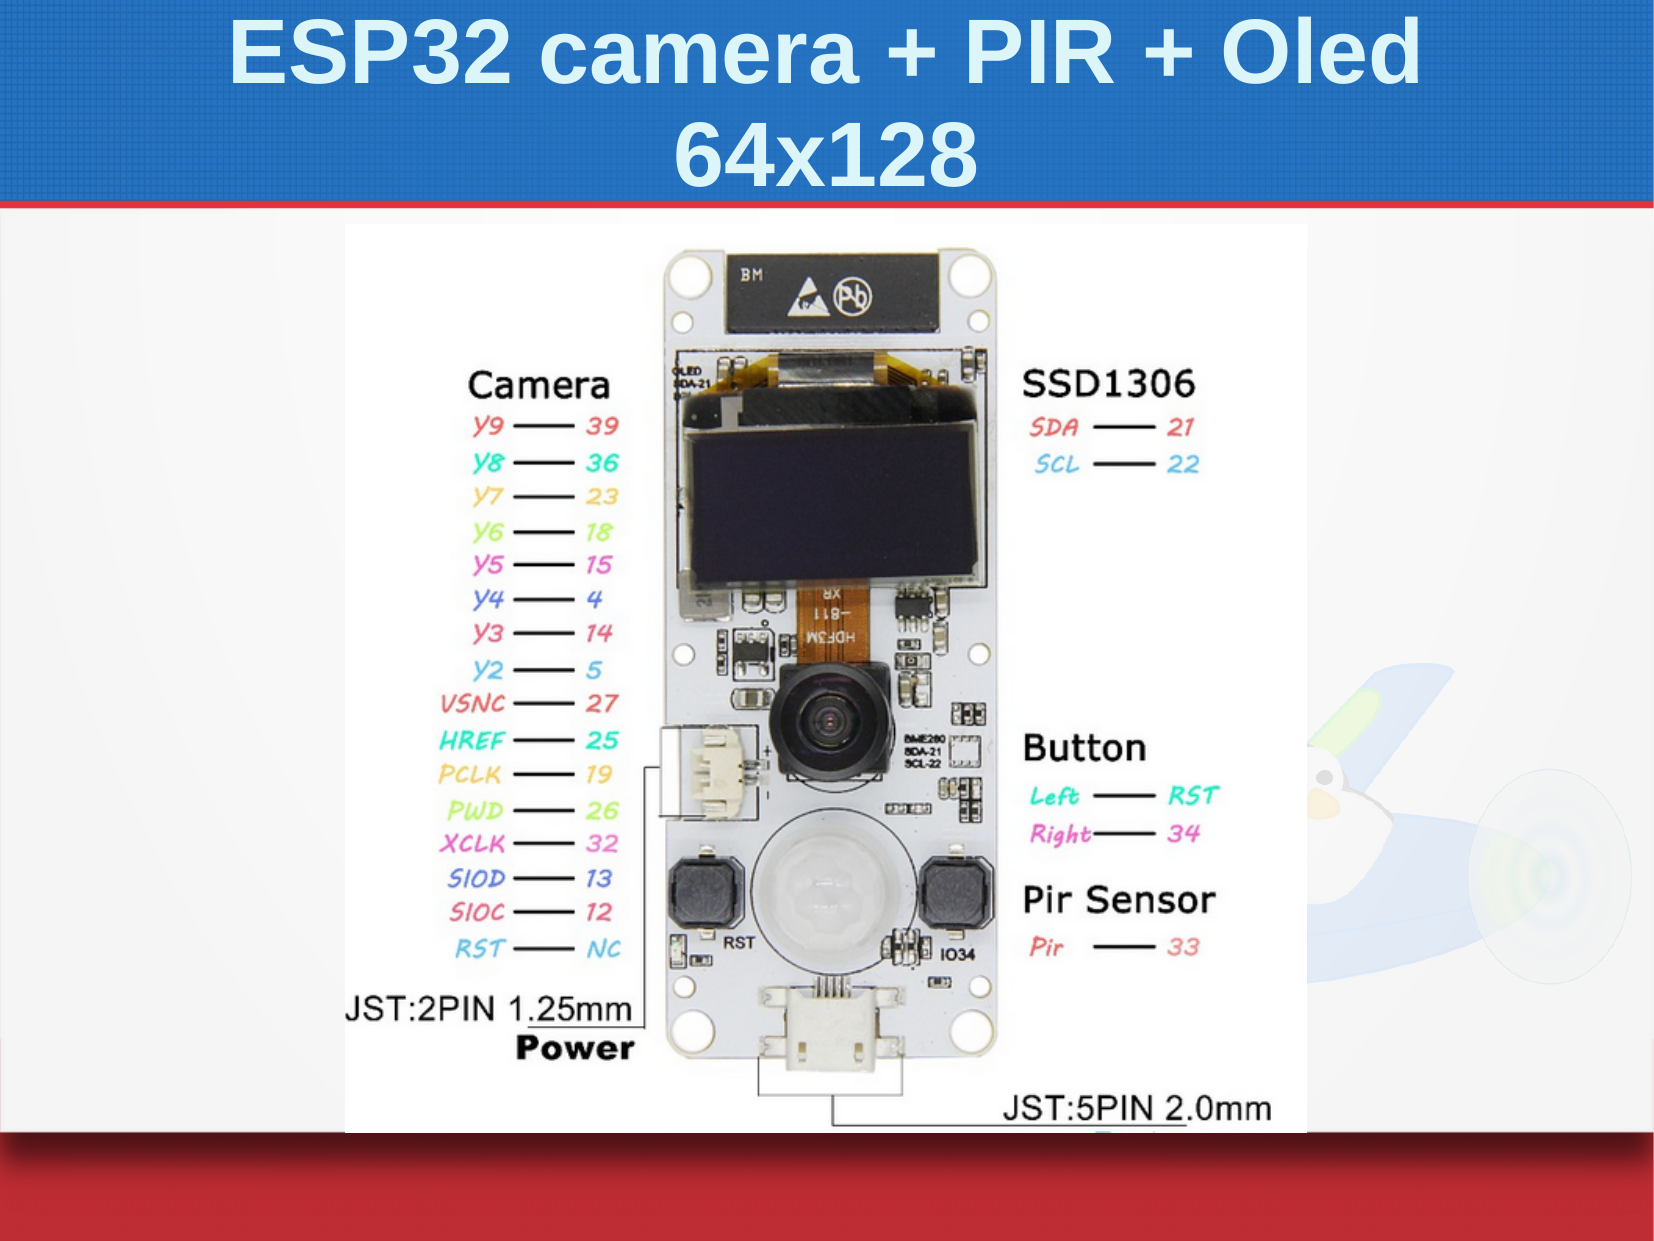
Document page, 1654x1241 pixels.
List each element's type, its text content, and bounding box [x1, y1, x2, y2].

title ESP32 camera + PIR + Oled 64x128 [82, 0, 1571, 206]
picture [0, 0, 1654, 1241]
